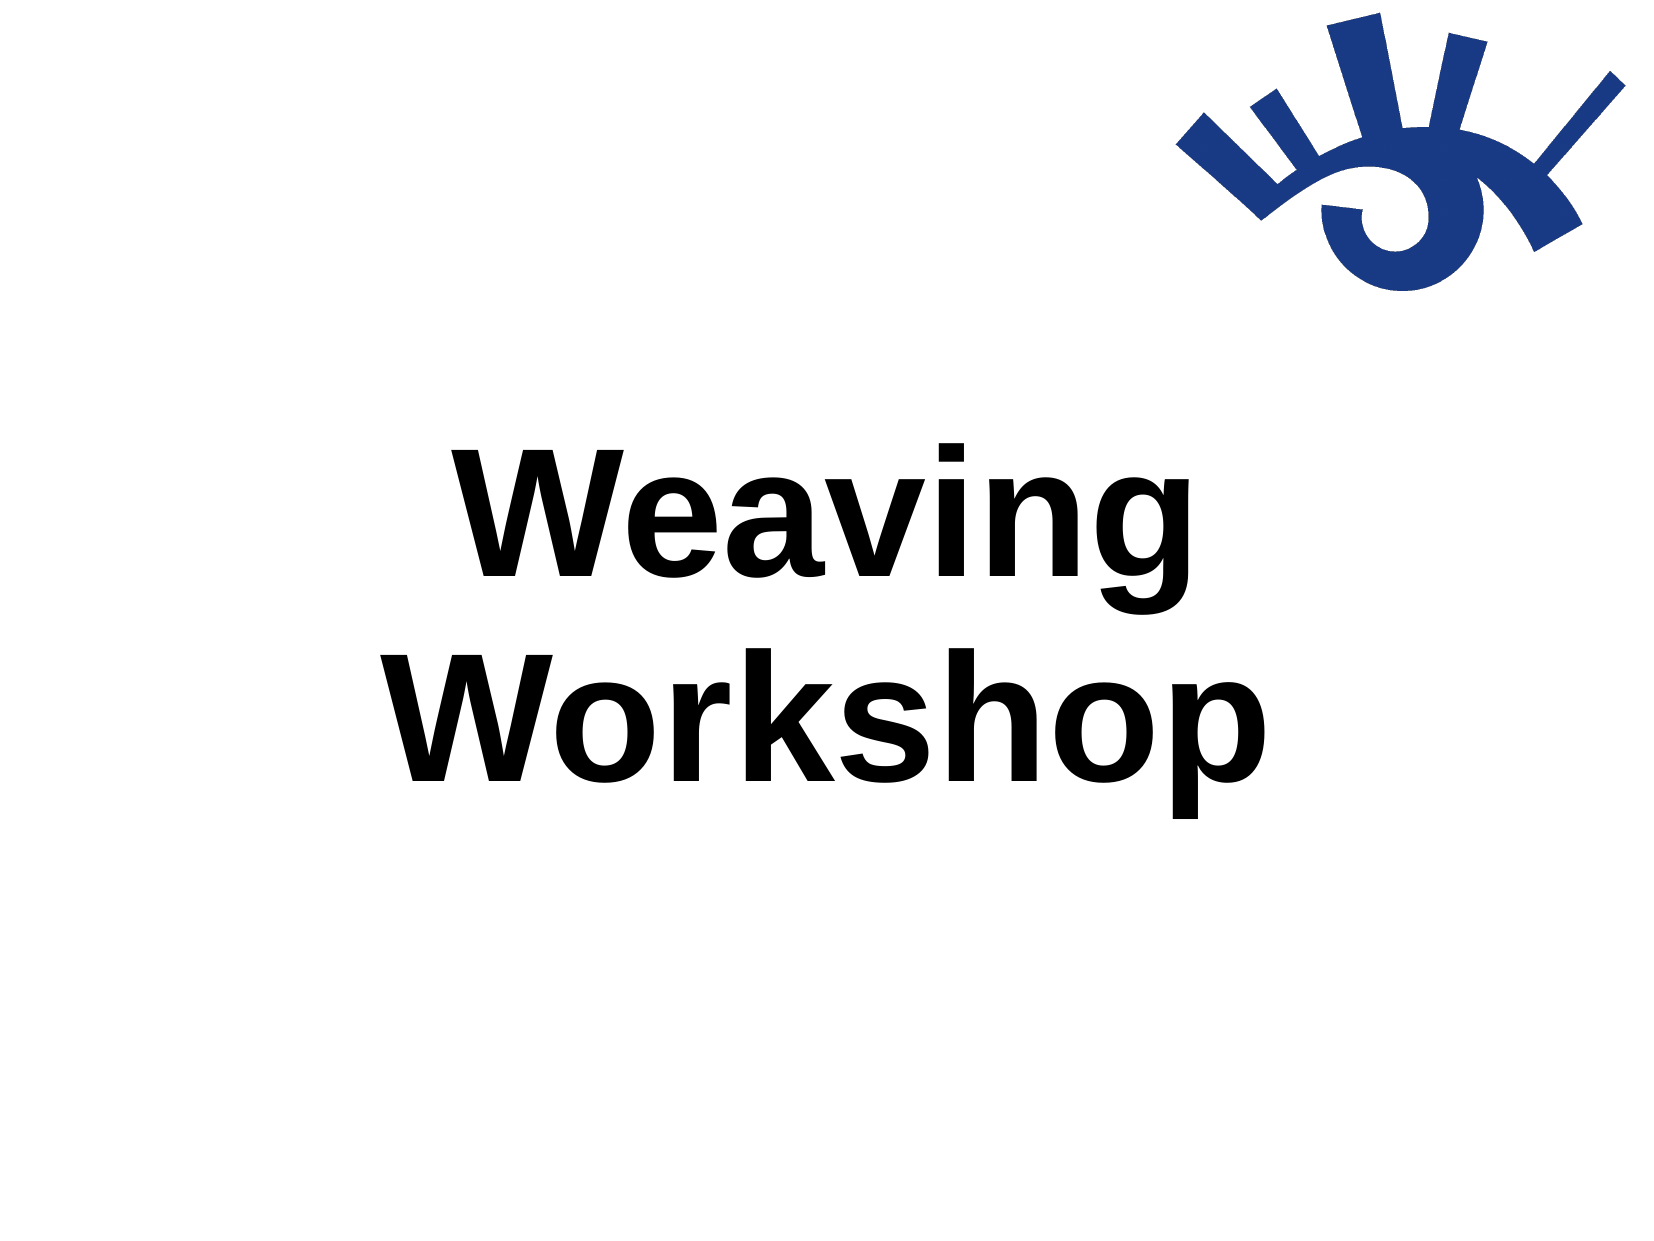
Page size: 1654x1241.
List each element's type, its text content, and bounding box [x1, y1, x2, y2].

subtitle Weaving Workshop [82, 60, 1571, 1171]
picture [1175, 12, 1626, 316]
